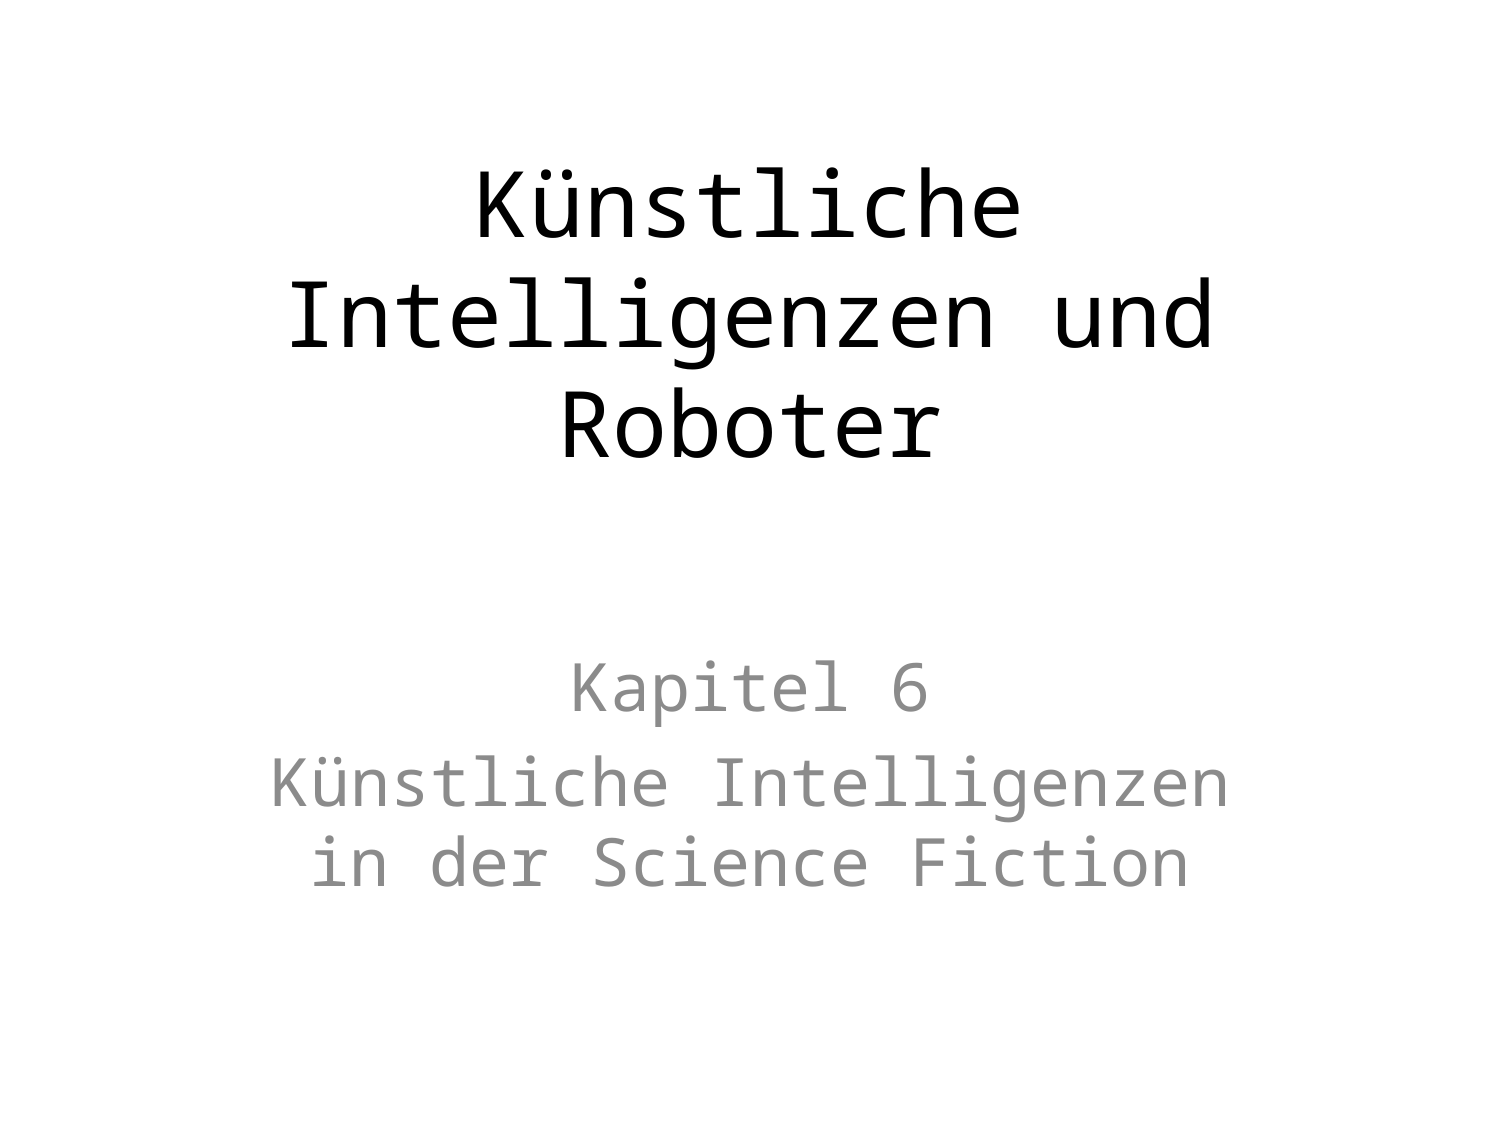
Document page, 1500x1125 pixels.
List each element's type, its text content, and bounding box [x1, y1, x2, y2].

title Künstliche Intelligenzen und Roboter [112, 30, 1388, 591]
subtitle Kapitel 6 Künstliche Intelligenzen in der Science Fiction [225, 637, 1275, 925]
